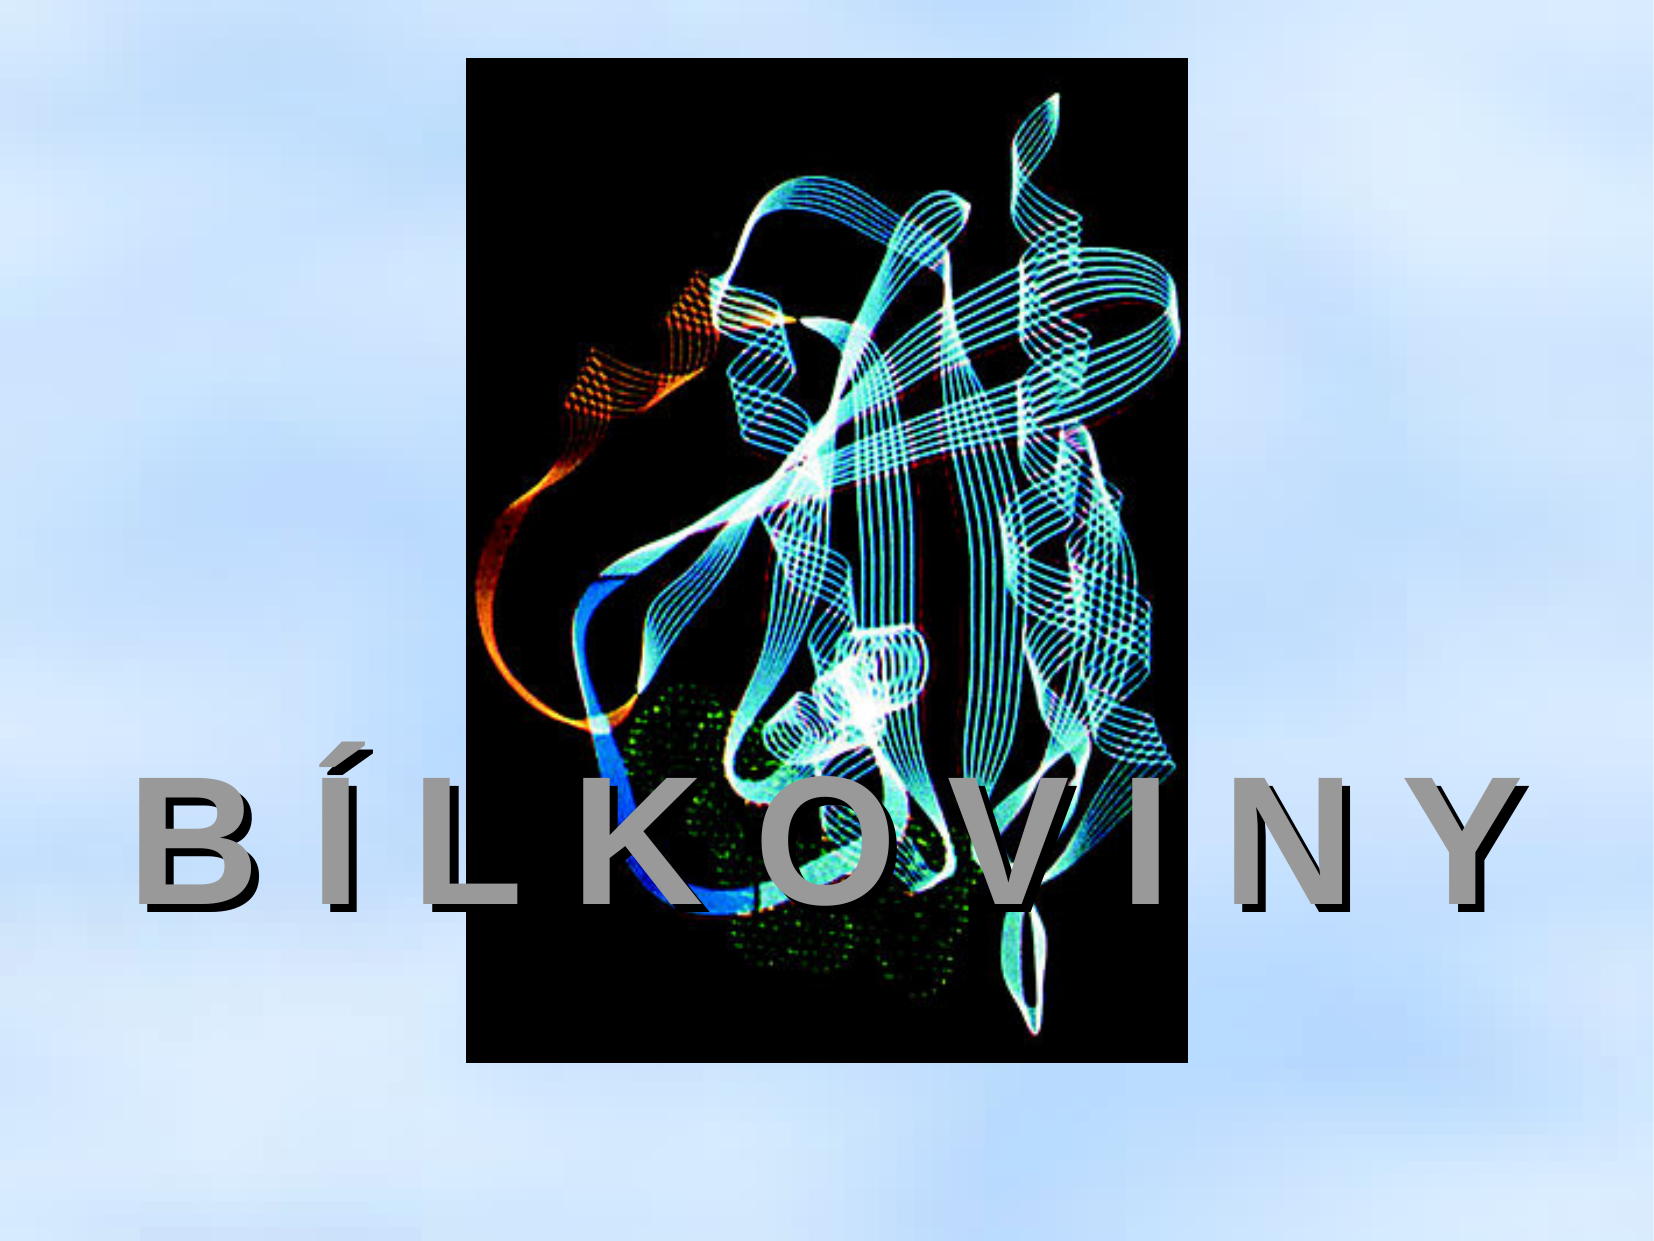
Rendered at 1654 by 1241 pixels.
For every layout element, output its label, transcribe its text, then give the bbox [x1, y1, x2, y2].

subtitle B Í L K O V I N Y [82, 421, 1571, 1241]
picture [466, 59, 1188, 421]
